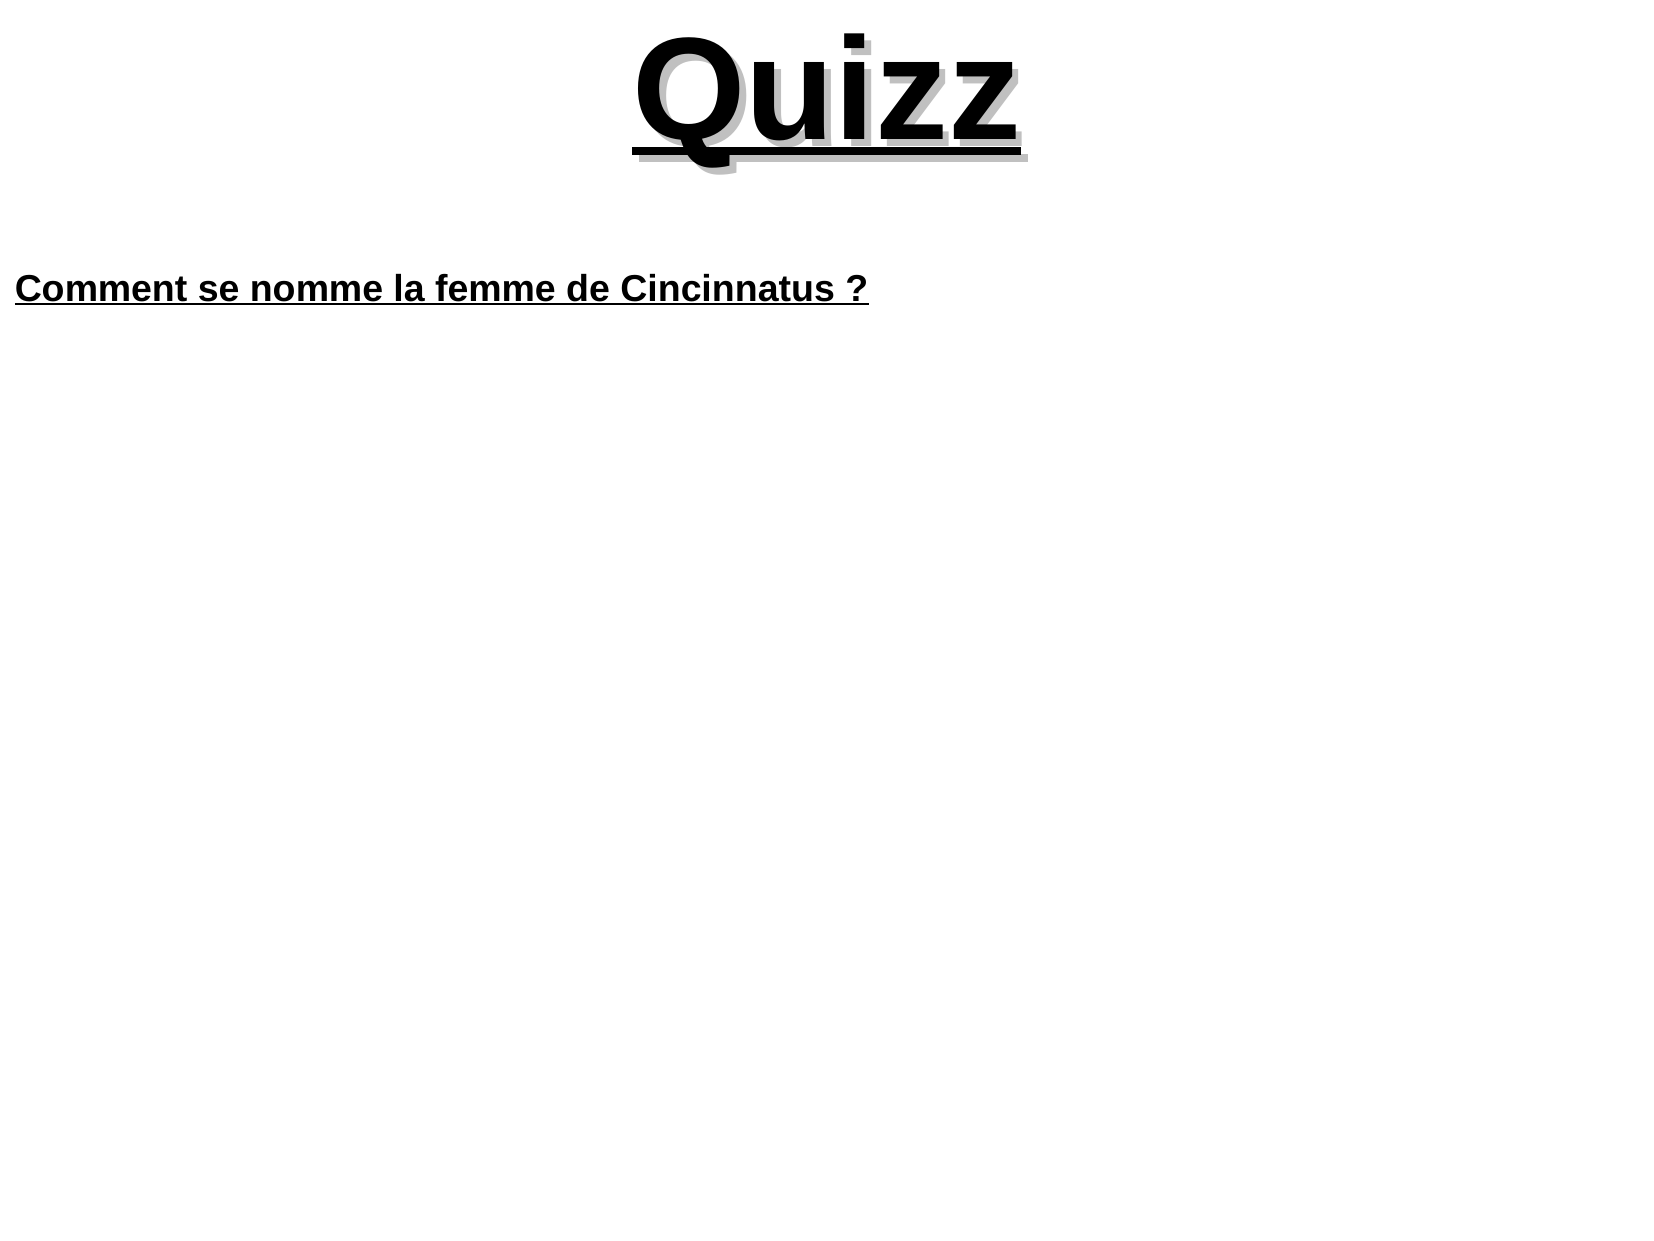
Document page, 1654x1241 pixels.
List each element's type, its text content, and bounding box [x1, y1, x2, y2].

text_box Comment se nomme la femme de Cincinnatus ? [0, 259, 1630, 318]
text_box Quizz [0, 0, 1654, 178]
